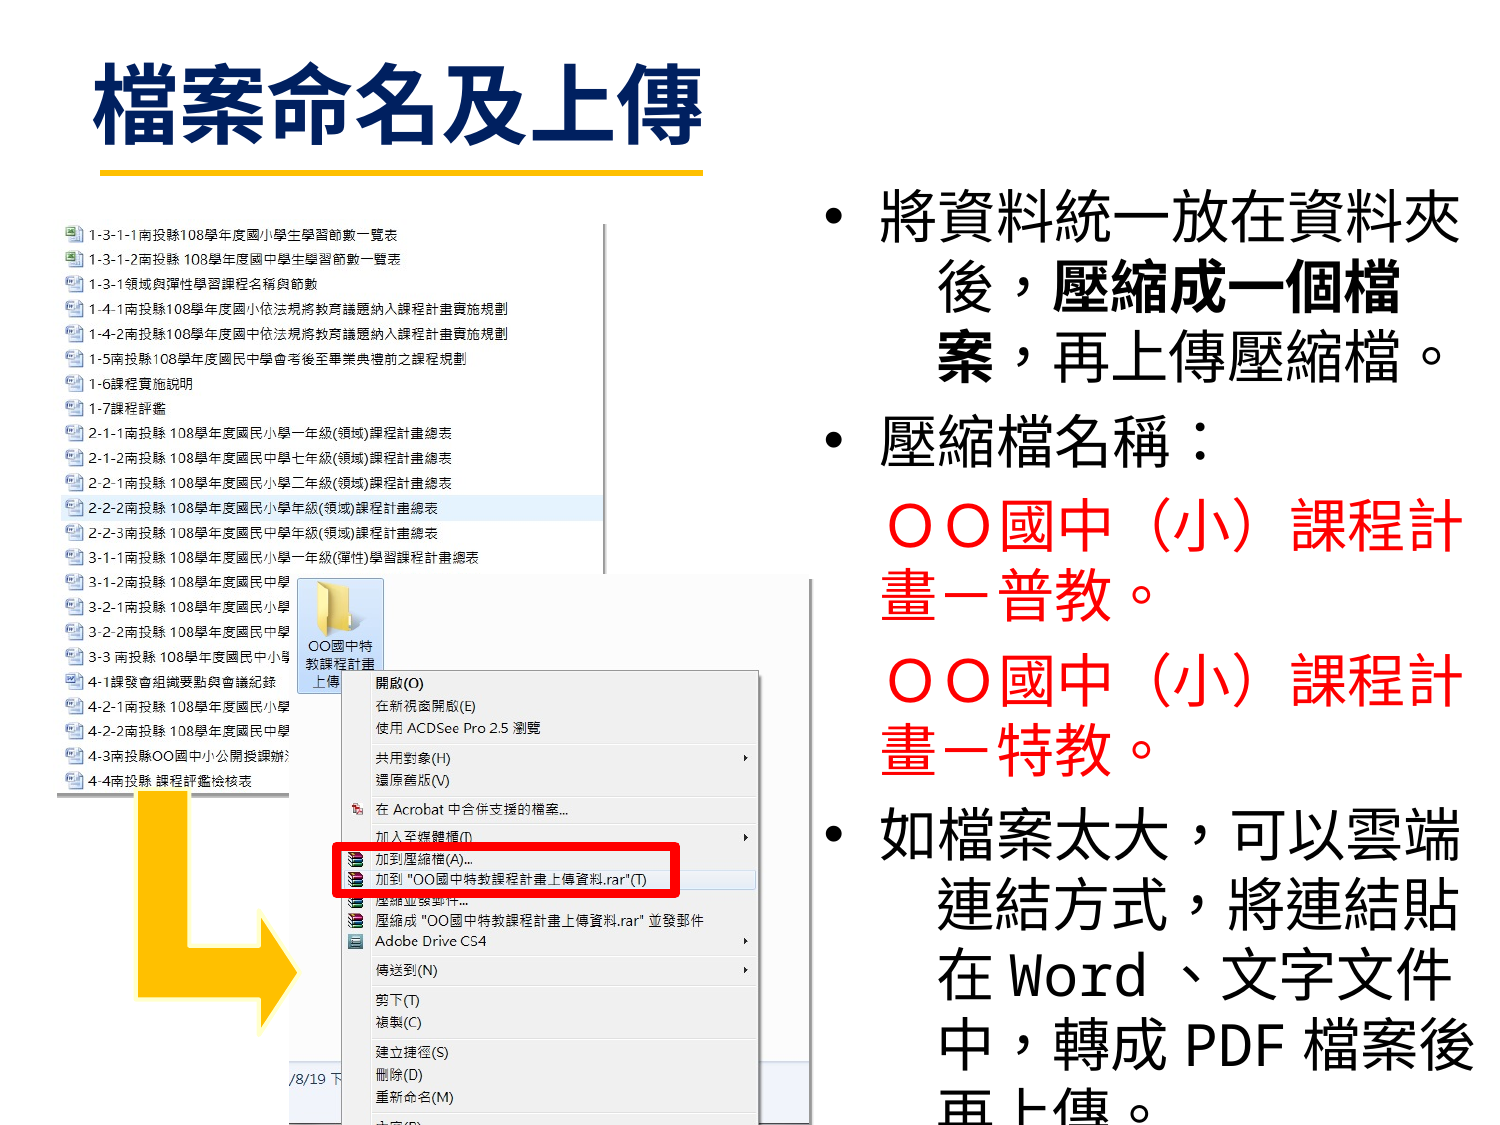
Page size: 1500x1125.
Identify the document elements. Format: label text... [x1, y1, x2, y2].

text_box [135, 788, 300, 1036]
text_box 將資料統一放在資料夾後，壓縮成一個檔案，再上傳壓縮檔。 壓縮檔名稱： ＯＯ國中（小）課程計畫－普教。 ＯＯ國中（小）課程計畫－特教。 如檔案太大，可以雲端連結方式，將連結貼在Word、文字文件中，轉成PDF檔案後再上傳。 [808, 172, 1500, 1106]
picture [53, 219, 809, 1125]
text_box 檔案命名及上傳 [76, 42, 726, 164]
